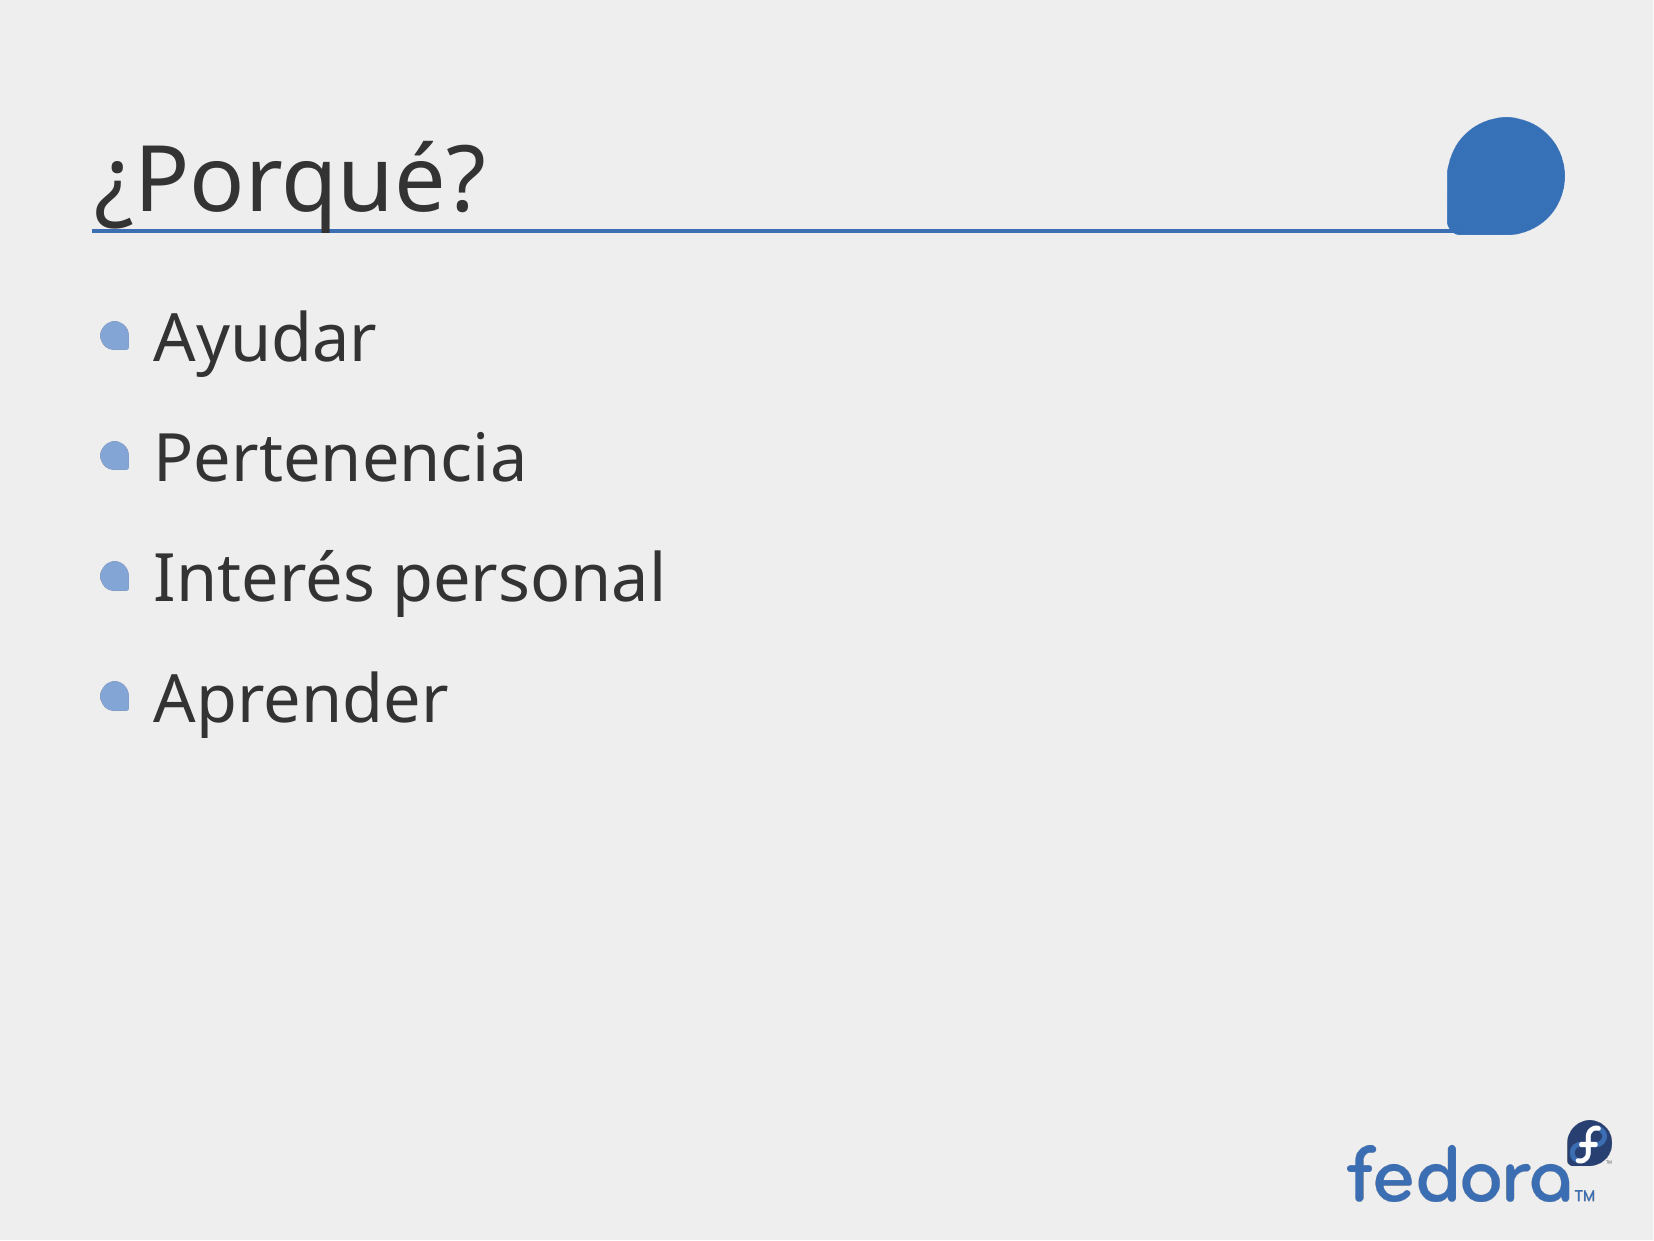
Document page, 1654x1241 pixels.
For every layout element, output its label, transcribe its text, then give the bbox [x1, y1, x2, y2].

list Ayudar Pertenencia Interés personal Aprender [82, 290, 1571, 1094]
picture [1347, 1120, 1612, 1202]
title ¿Porqué? [94, 100, 1426, 251]
picture [1447, 117, 1565, 235]
